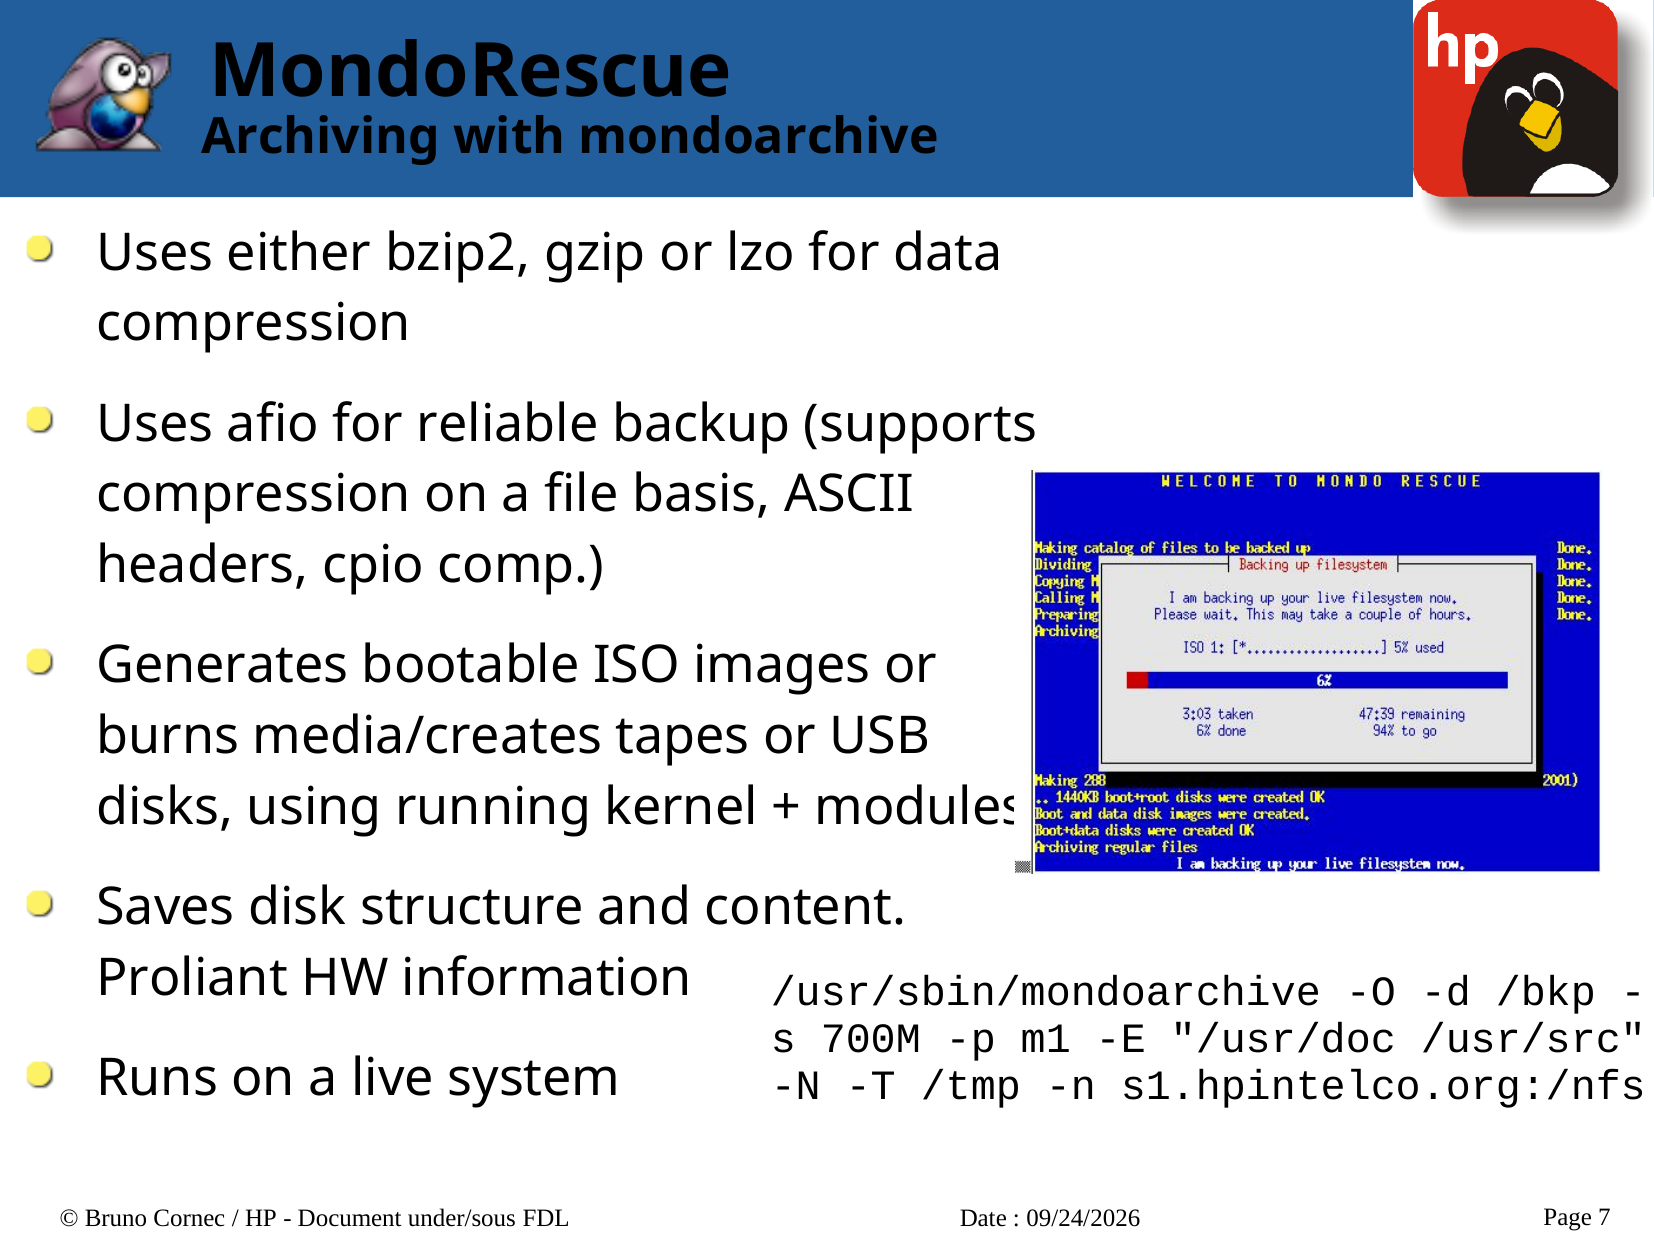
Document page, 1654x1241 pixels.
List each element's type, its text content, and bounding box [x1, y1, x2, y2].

text_box /usr/sbin/mondoarchive -O -d /bkp -s 700M -p m1 -E "/usr/doc /usr/src" -N -T /tmp -n s1.hpintelco.org:/nfs [770, 970, 1654, 1170]
picture [1014, 470, 1602, 874]
list Uses either bzip2, gzip or lzo for data compression Uses afio for reliable backup (supports compression on a file basis, ASCII headers, cpio comp.) Generates bootable ISO images or burns media/creates tapes or USB disks, using running kernel + modules Saves disk structure and content. Proliant HW information Runs on a live system [13, 214, 1077, 1187]
picture [0, 0, 211, 199]
title Archiving with mondoarchive [201, 32, 1190, 241]
picture [1413, 0, 1654, 235]
